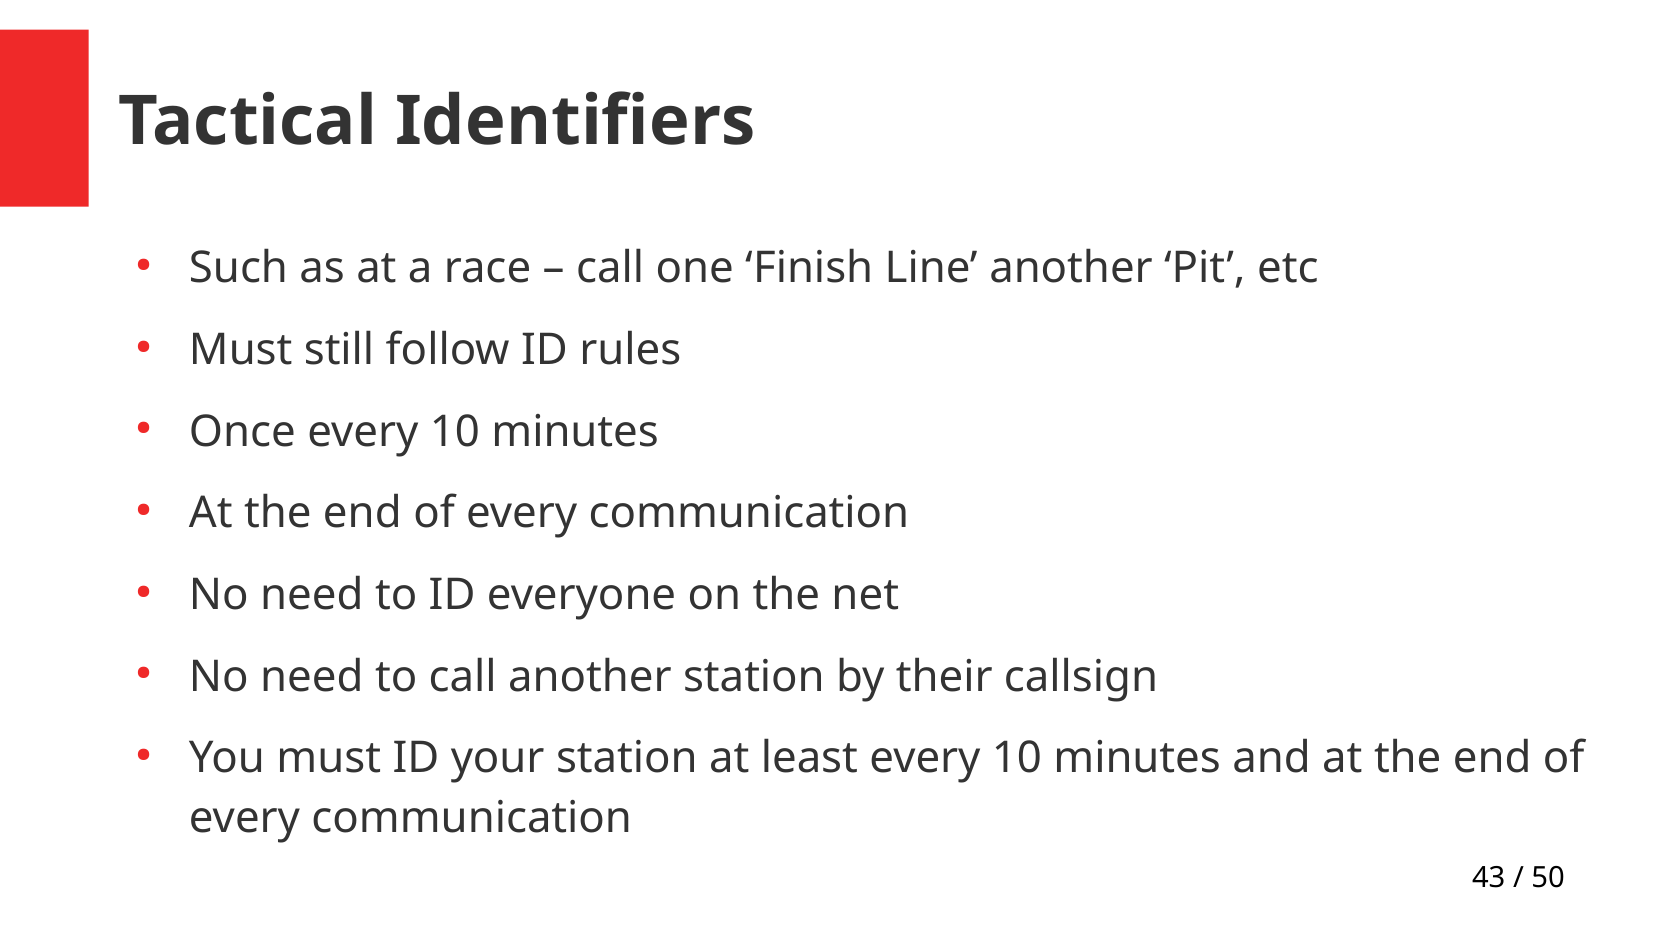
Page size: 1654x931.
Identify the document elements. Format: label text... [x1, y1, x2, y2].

list Such as at a race – call one ‘Finish Line’ another ‘Pit’, etc Must still follow ID rules Once every 10 minutes At the end of every communication No need to ID everyone on the net No need to call another station by their callsign You must ID your station at least every 10 minutes and at the end of every communication [118, 236, 1595, 798]
title Tactical Identifiers [118, 29, 1595, 207]
